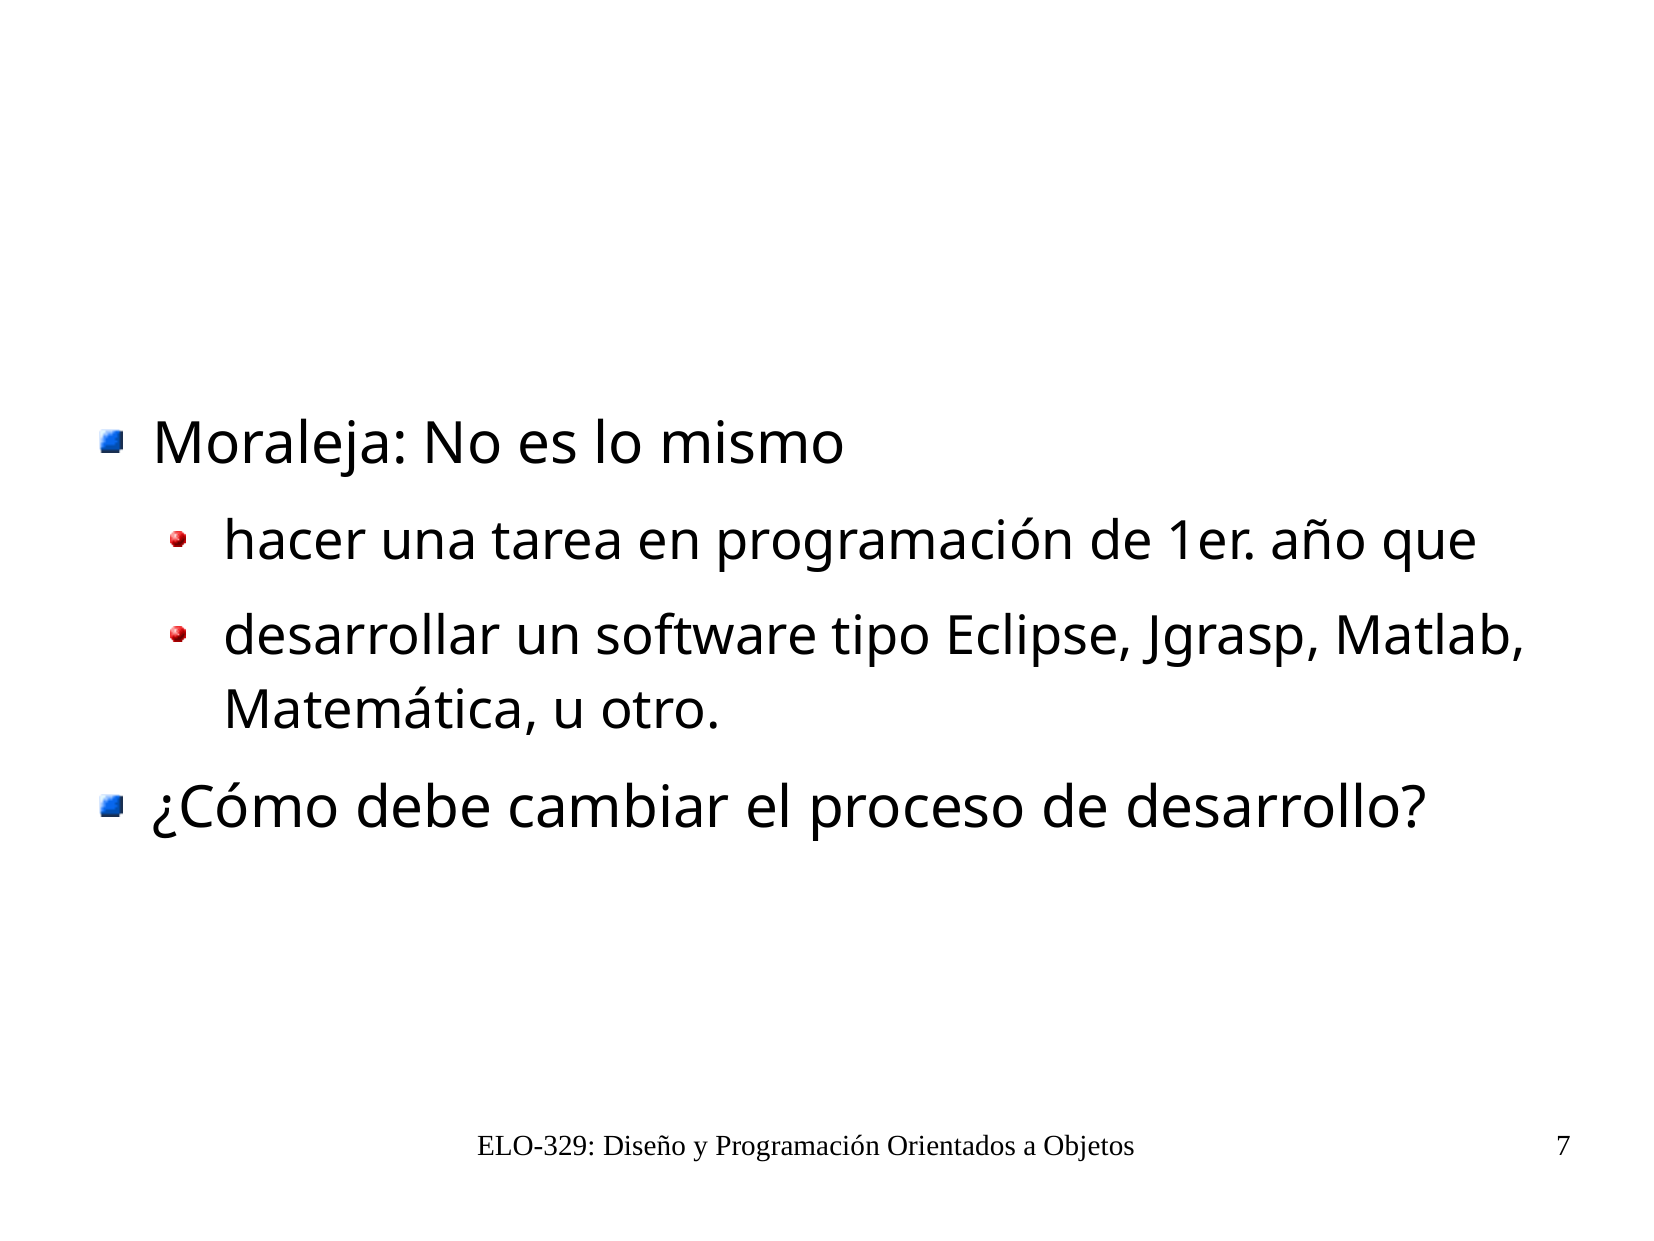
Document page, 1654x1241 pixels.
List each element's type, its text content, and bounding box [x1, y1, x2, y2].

list Moraleja: No es lo mismo hacer una tarea en programación de 1er. año que desarrollar un software tipo Eclipse, Jgrasp, Matlab, Matemática, u otro. ¿Cómo debe cambiar el proceso de desarrollo? [81, 401, 1571, 889]
